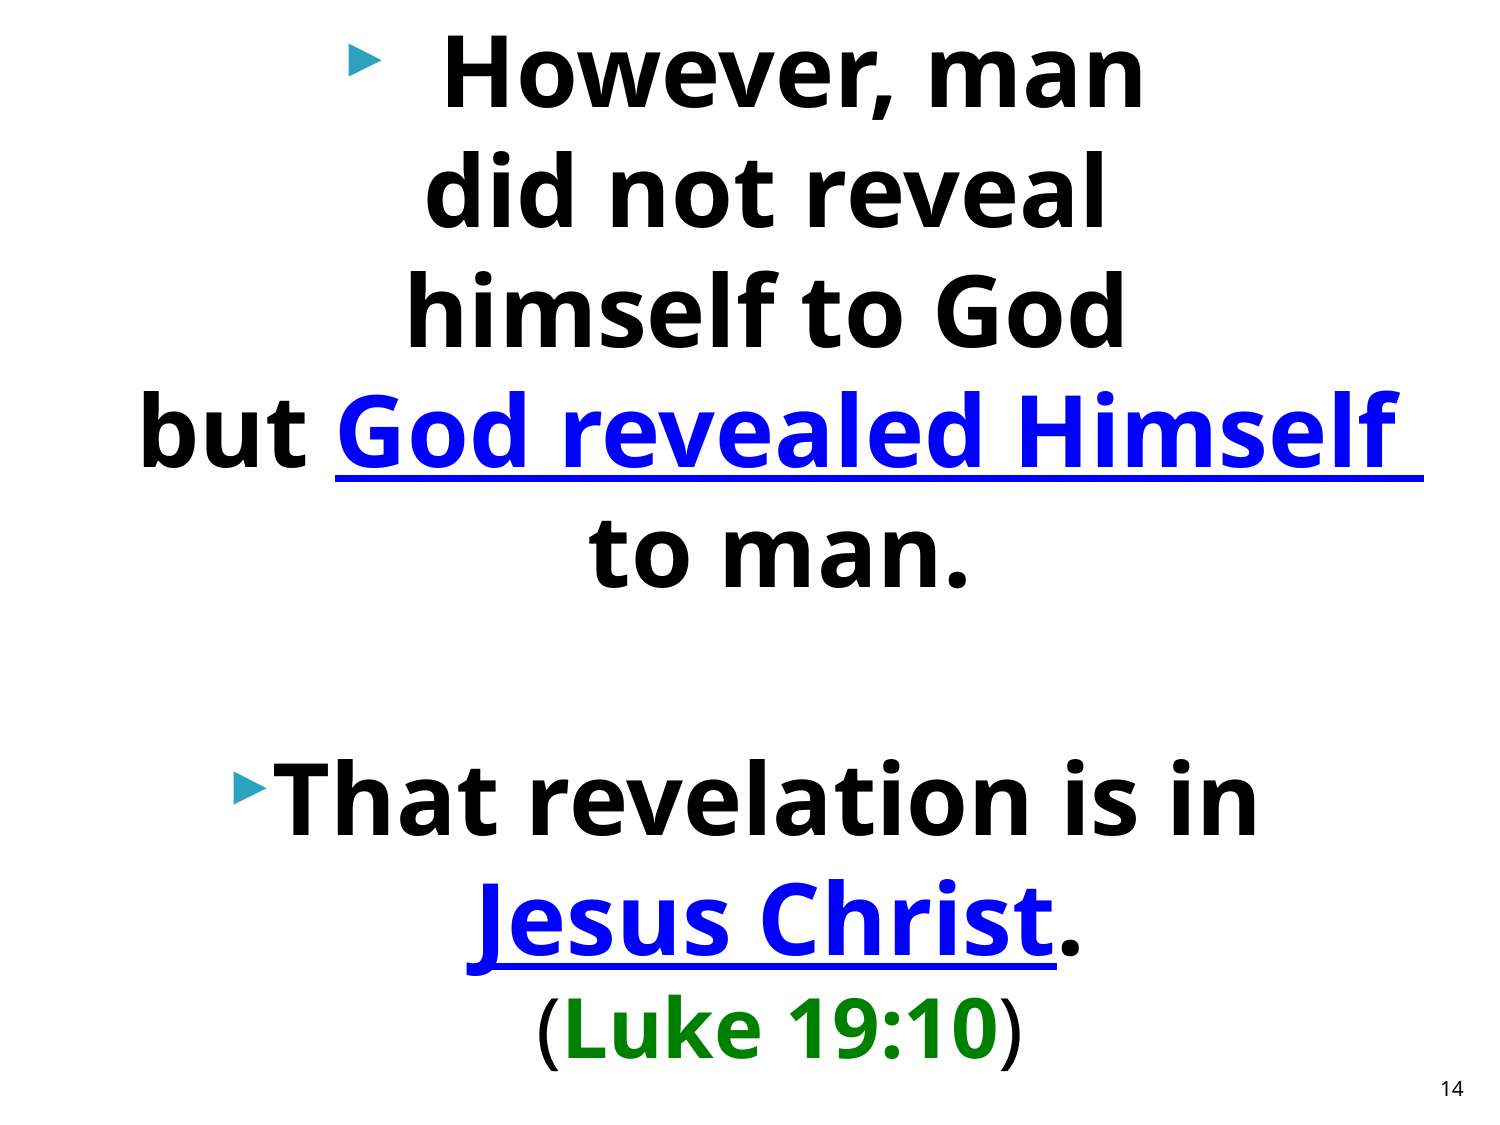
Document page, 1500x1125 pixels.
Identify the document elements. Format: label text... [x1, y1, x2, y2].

slide_number <number> [1418, 1051, 1479, 1112]
list However, man did not reveal himself to God but God revealed Himself to man. That revelation is in Jesus Christ. (Luke 19:10) [0, 0, 1500, 1125]
